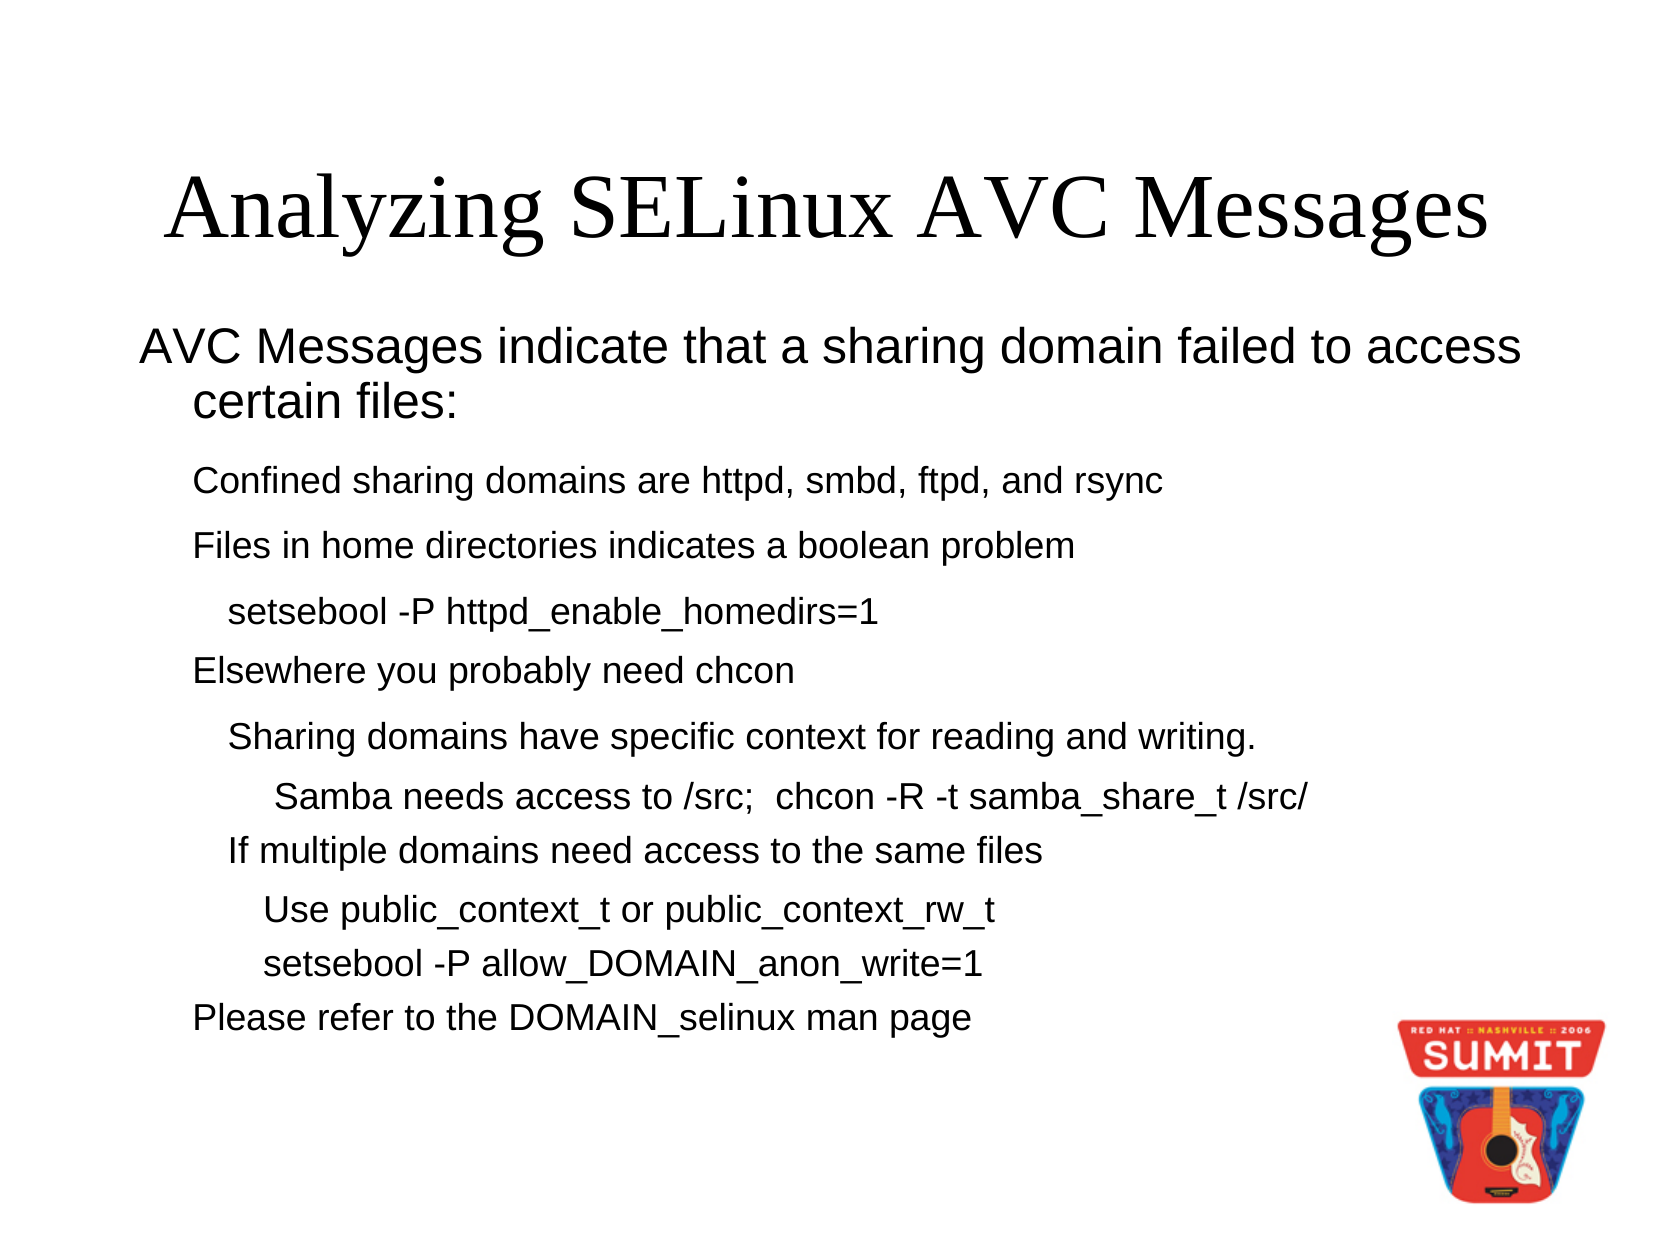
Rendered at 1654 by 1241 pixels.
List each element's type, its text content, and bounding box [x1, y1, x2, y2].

picture [1534, 1011, 1611, 1211]
title Analyzing SELinux AVC Messages [121, 142, 1534, 270]
list AVC Messages indicate that a sharing domain failed to access certain files: Confined sharing domains are httpd, smbd, ftpd, and rsync Files in home directories indicates a boolean problem setsebool -P httpd_enable_homedirs=1 Elsewhere you probably need chcon Sharing domains have specific context for reading and writing. Samba needs access to /src; chcon -R -t samba_share_t /src/ If multiple domains need access to the same files Use public_context_t or public_context_rw_t setsebool -P allow_DOMAIN_anon_write=1 Please refer to the DOMAIN_selinux man page [121, 318, 1534, 1213]
